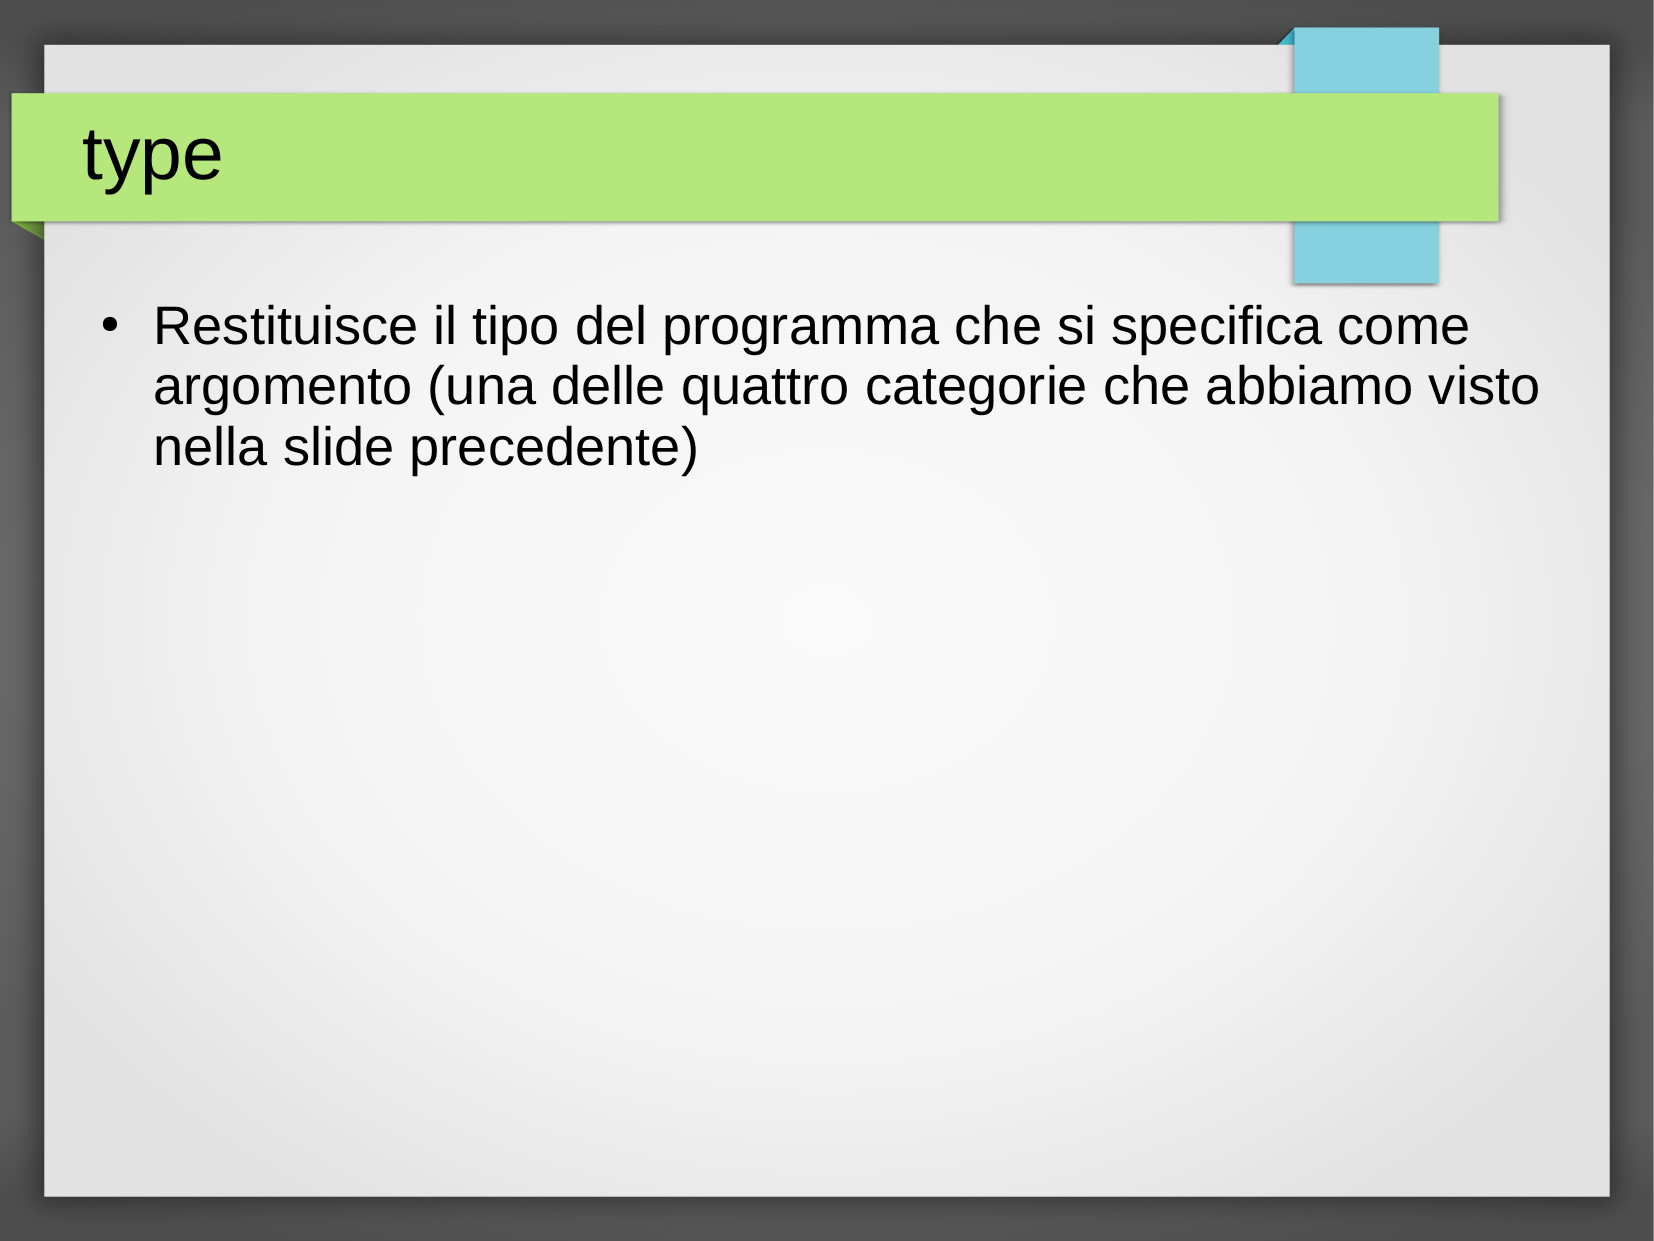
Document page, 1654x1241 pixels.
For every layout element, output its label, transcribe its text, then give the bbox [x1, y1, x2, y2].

title type [82, 94, 1264, 213]
picture [0, 0, 1654, 1241]
list Restituisce il tipo del programma che si specifica come argomento (una delle quattro categorie che abbiamo visto nella slide precedente) [82, 295, 1571, 1015]
